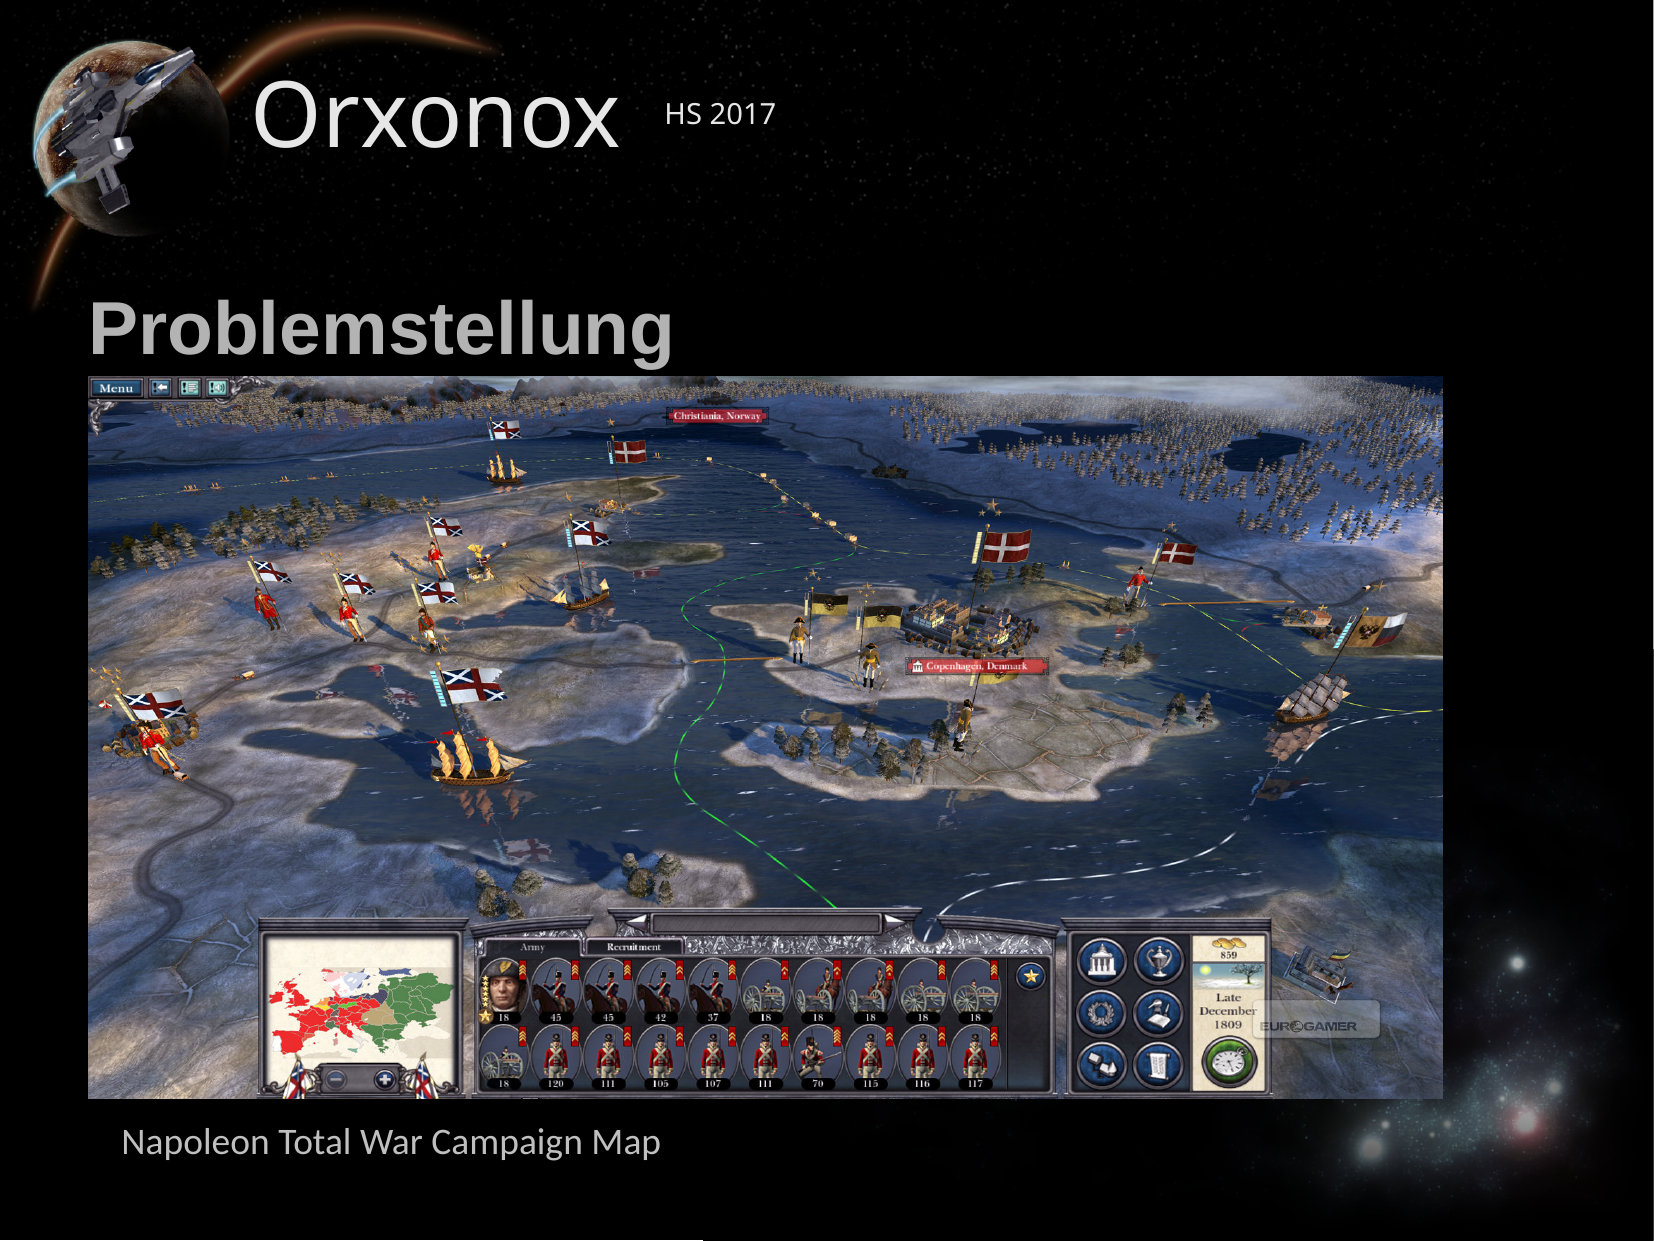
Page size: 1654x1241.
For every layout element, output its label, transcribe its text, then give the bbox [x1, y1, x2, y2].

text_box Napoleon Total War Campaign Map [106, 1109, 682, 1170]
picture [0, 0, 1654, 1241]
text_box Problemstellung [88, 273, 1577, 377]
